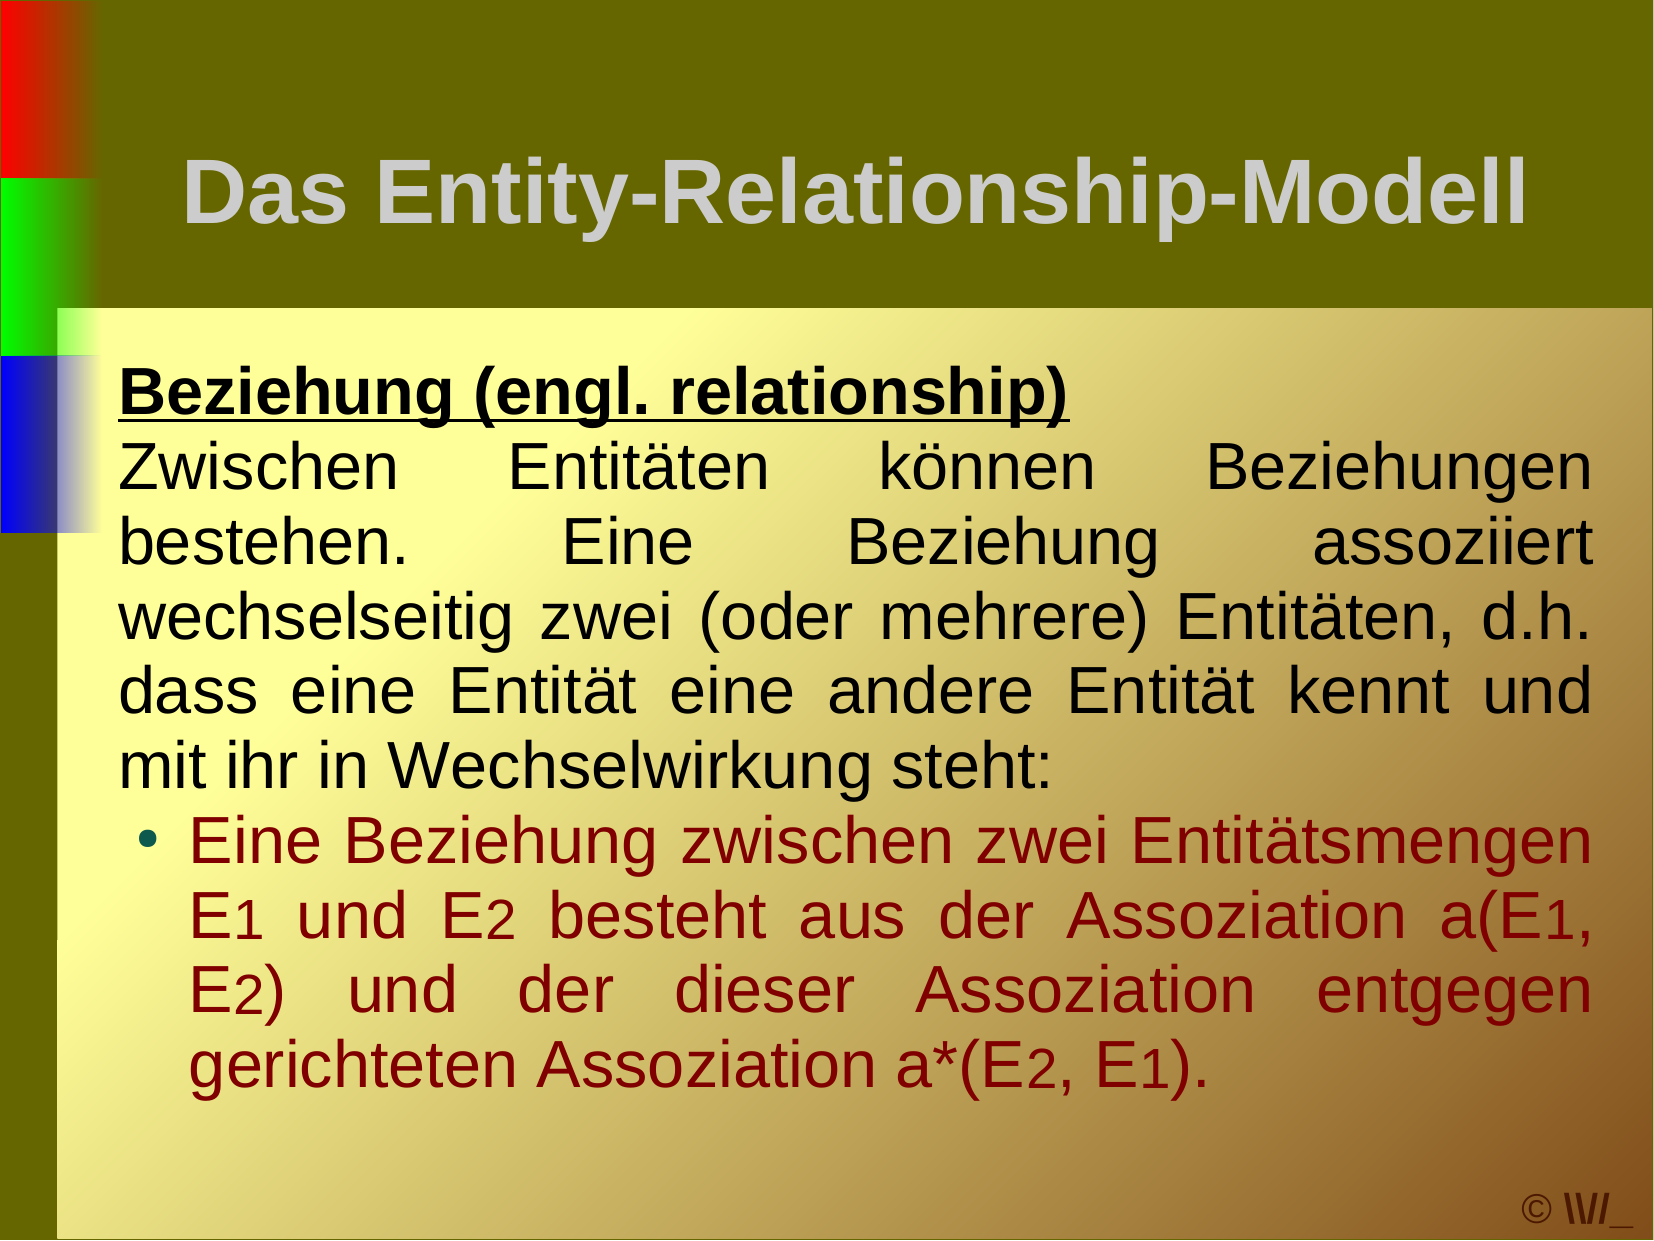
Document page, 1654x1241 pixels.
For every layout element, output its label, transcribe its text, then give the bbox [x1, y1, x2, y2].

list Beziehung (engl. relationship) Zwischen Entitäten können Beziehungen bestehen. Eine Beziehung assoziiert wechselseitig zwei (oder mehrere) Entitäten, d.h. dass eine Entität eine andere Entität kennt und mit ihr in Wechselwirkung steht: Eine Beziehung zwischen zwei Entitätsmengen E1 und E2 besteht aus der Assoziation a(E1, E2) und der dieser Assoziation entgegen gerichteten Assoziation a*(E2, E1). [118, 354, 1595, 1182]
title Das Entity-Relationship-Modell [118, 88, 1595, 296]
